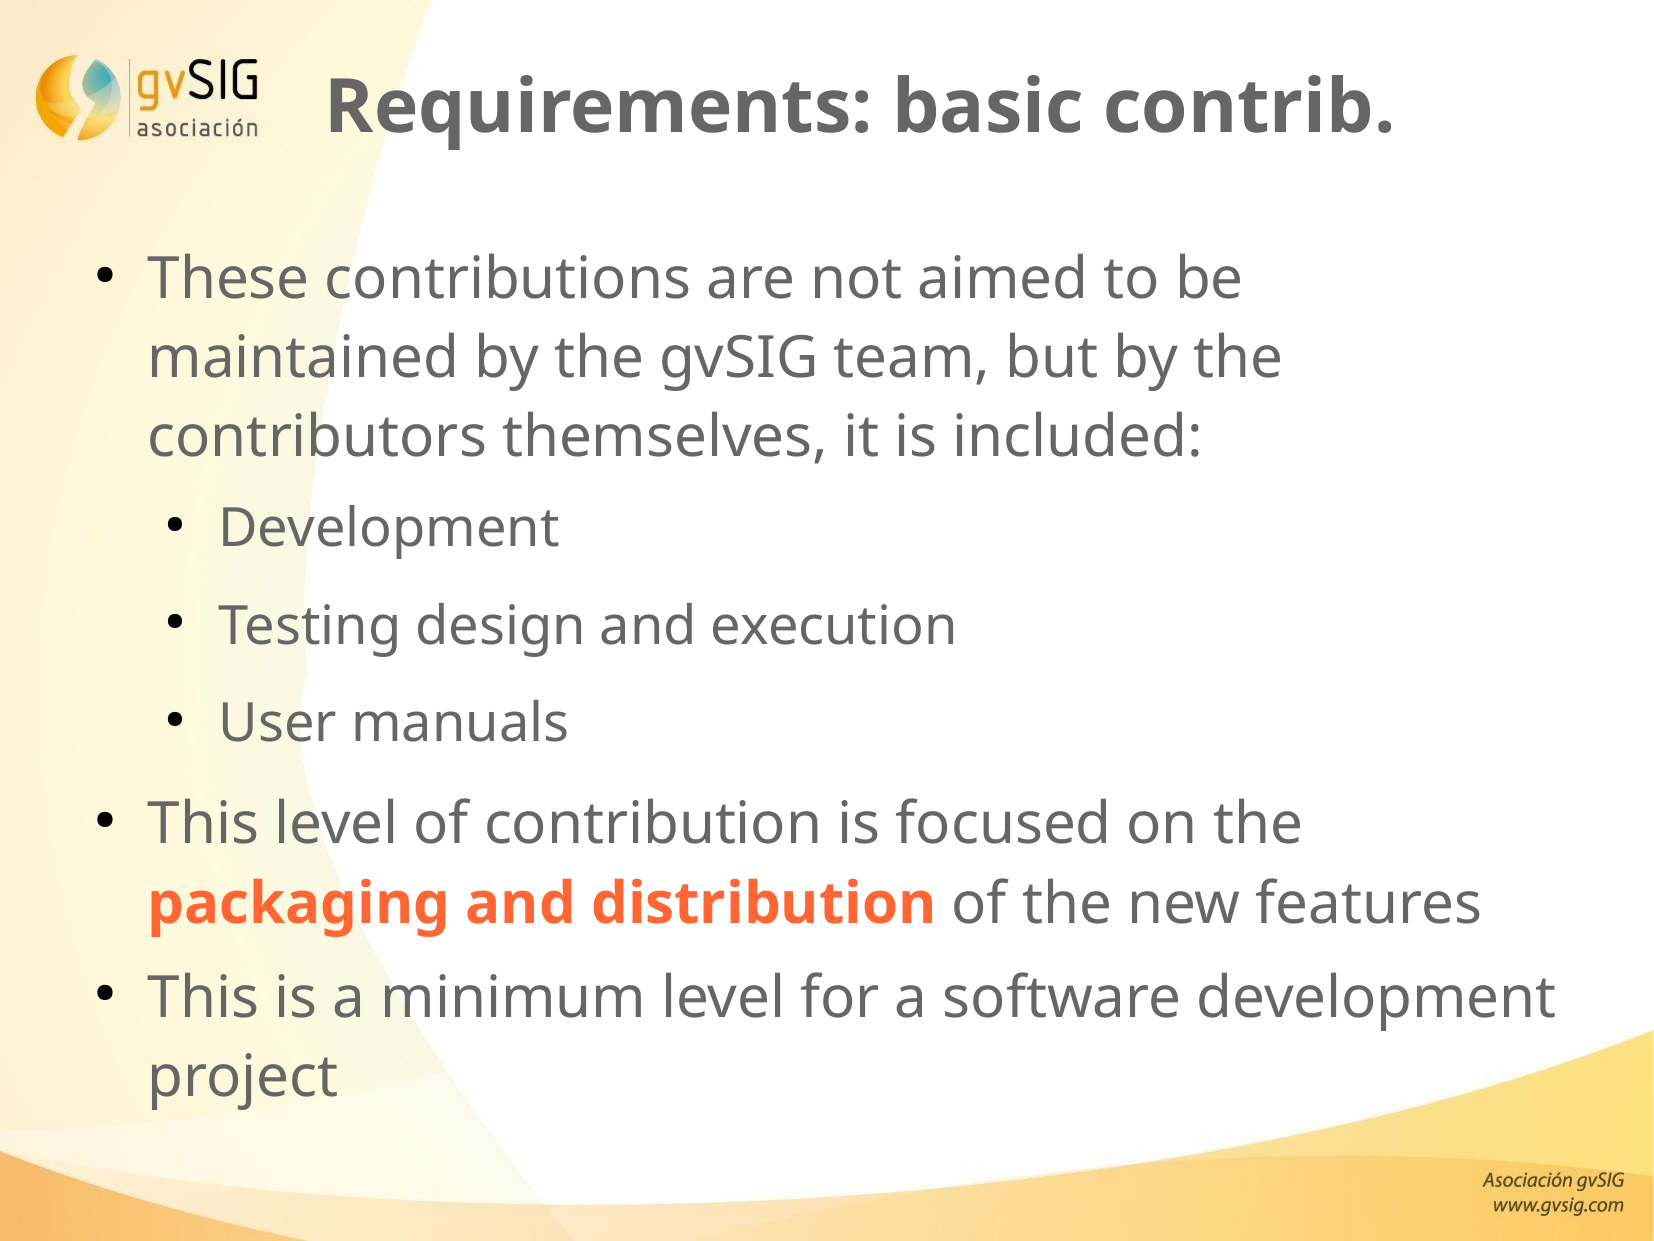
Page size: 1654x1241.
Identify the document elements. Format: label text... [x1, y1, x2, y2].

list These contributions are not aimed to be maintained by the gvSIG team, but by the contributors themselves, it is included: Development Testing design and execution User manuals This level of contribution is focused on the packaging and distribution of the new features This is a minimum level for a software development project [76, 236, 1565, 1101]
picture [0, 0, 1654, 1241]
title Requirements: basic contrib. [324, 29, 1625, 178]
